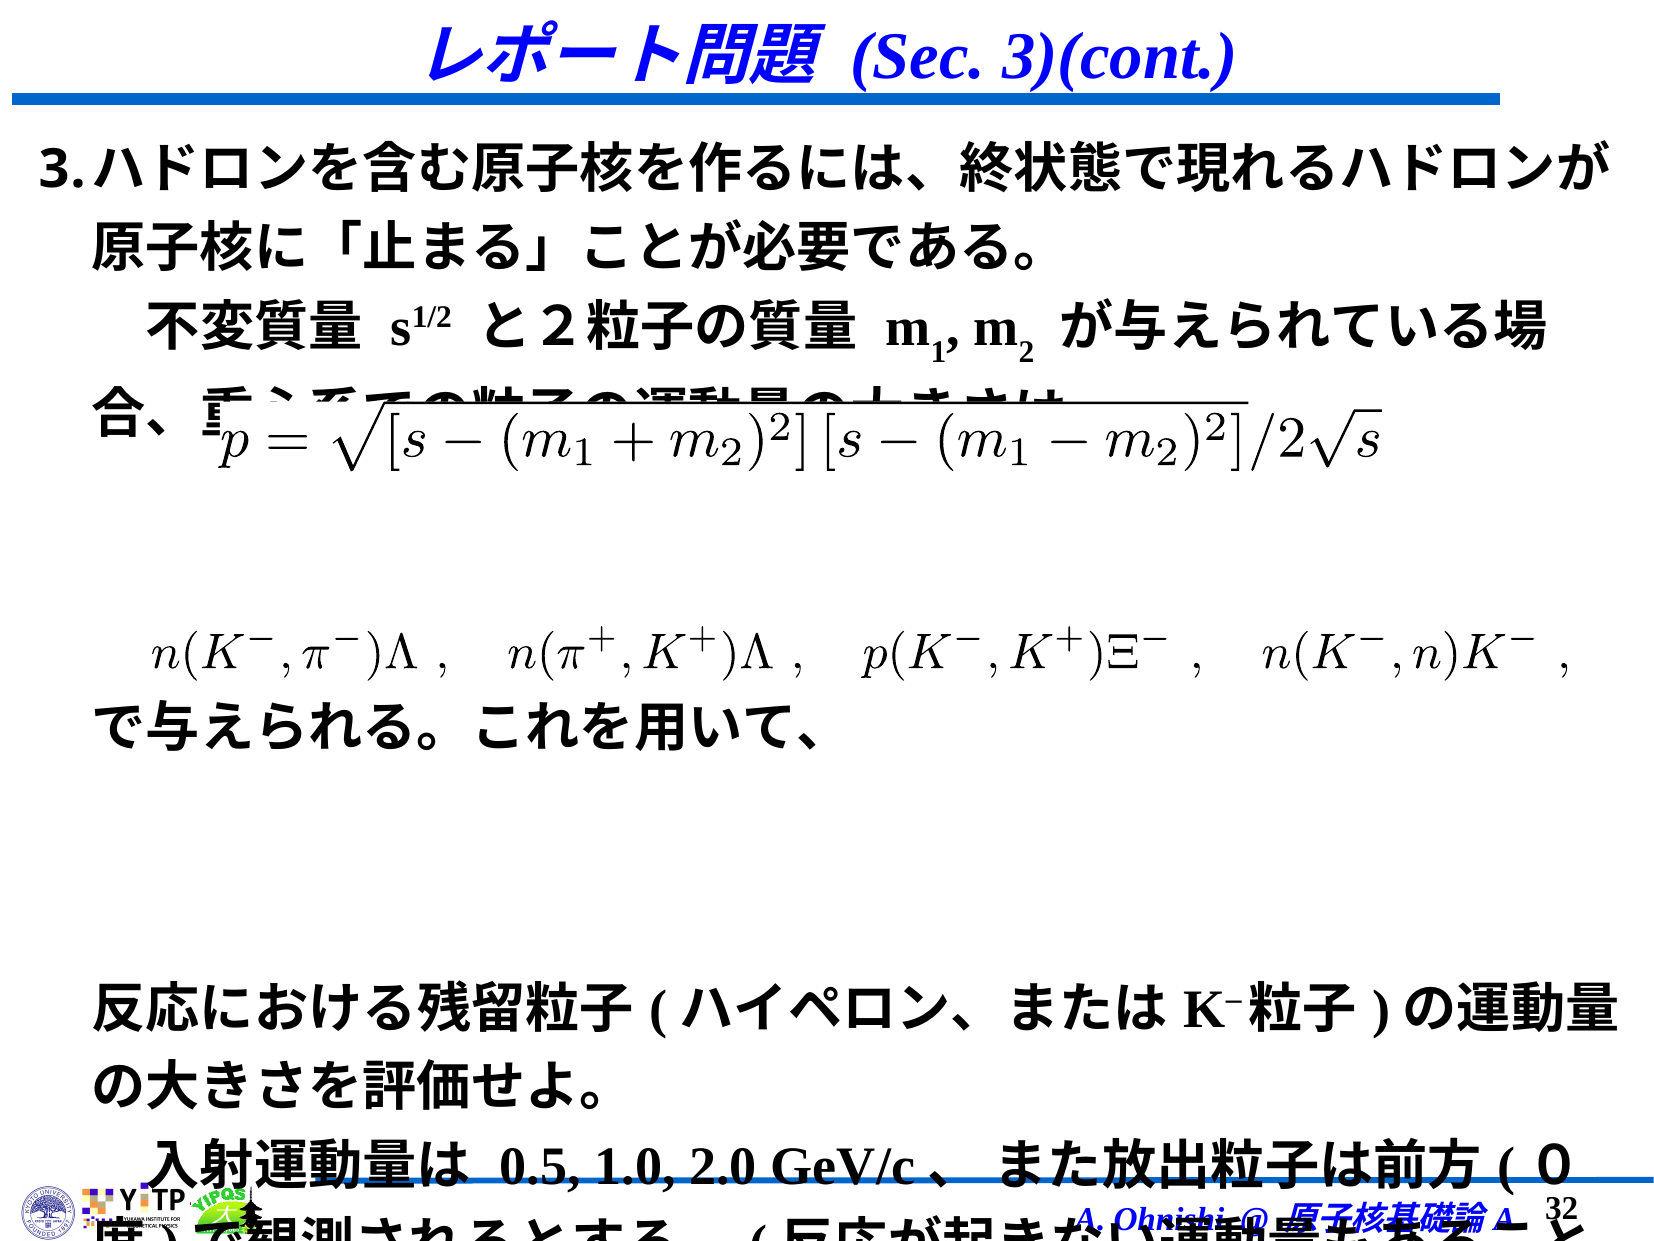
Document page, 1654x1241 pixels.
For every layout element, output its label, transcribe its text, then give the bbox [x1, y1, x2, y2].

text_box [150, 625, 1571, 681]
picture [77, 1179, 263, 1234]
list ハドロンを含む原子核を作るには、終状態で現れるハドロンが原子核に「止まる」ことが必要である。 不変質量 s1/2 と２粒子の質量 m1, m2 が与えられている場合、重心系での粒子の運動量の大きさは で与えられる。これを用いて、 反応における残留粒子(ハイペロン、またはK–粒子)の運動量の大きさを評価せよ。 入射運動量は 0.5, 1.0, 2.0 GeV/c、 また放出粒子は前方(０度)で観測されるとする。(反応が起きない運動量もあることに注意せよ。素過程反応において核子は静止しているとせよ。ローレンツ変換を複数回用いる。) [20, 124, 1621, 1146]
text_box [217, 401, 1382, 472]
picture [20, 1185, 76, 1241]
title レポート問題 (Sec. 3)(cont.) [0, 0, 1654, 99]
